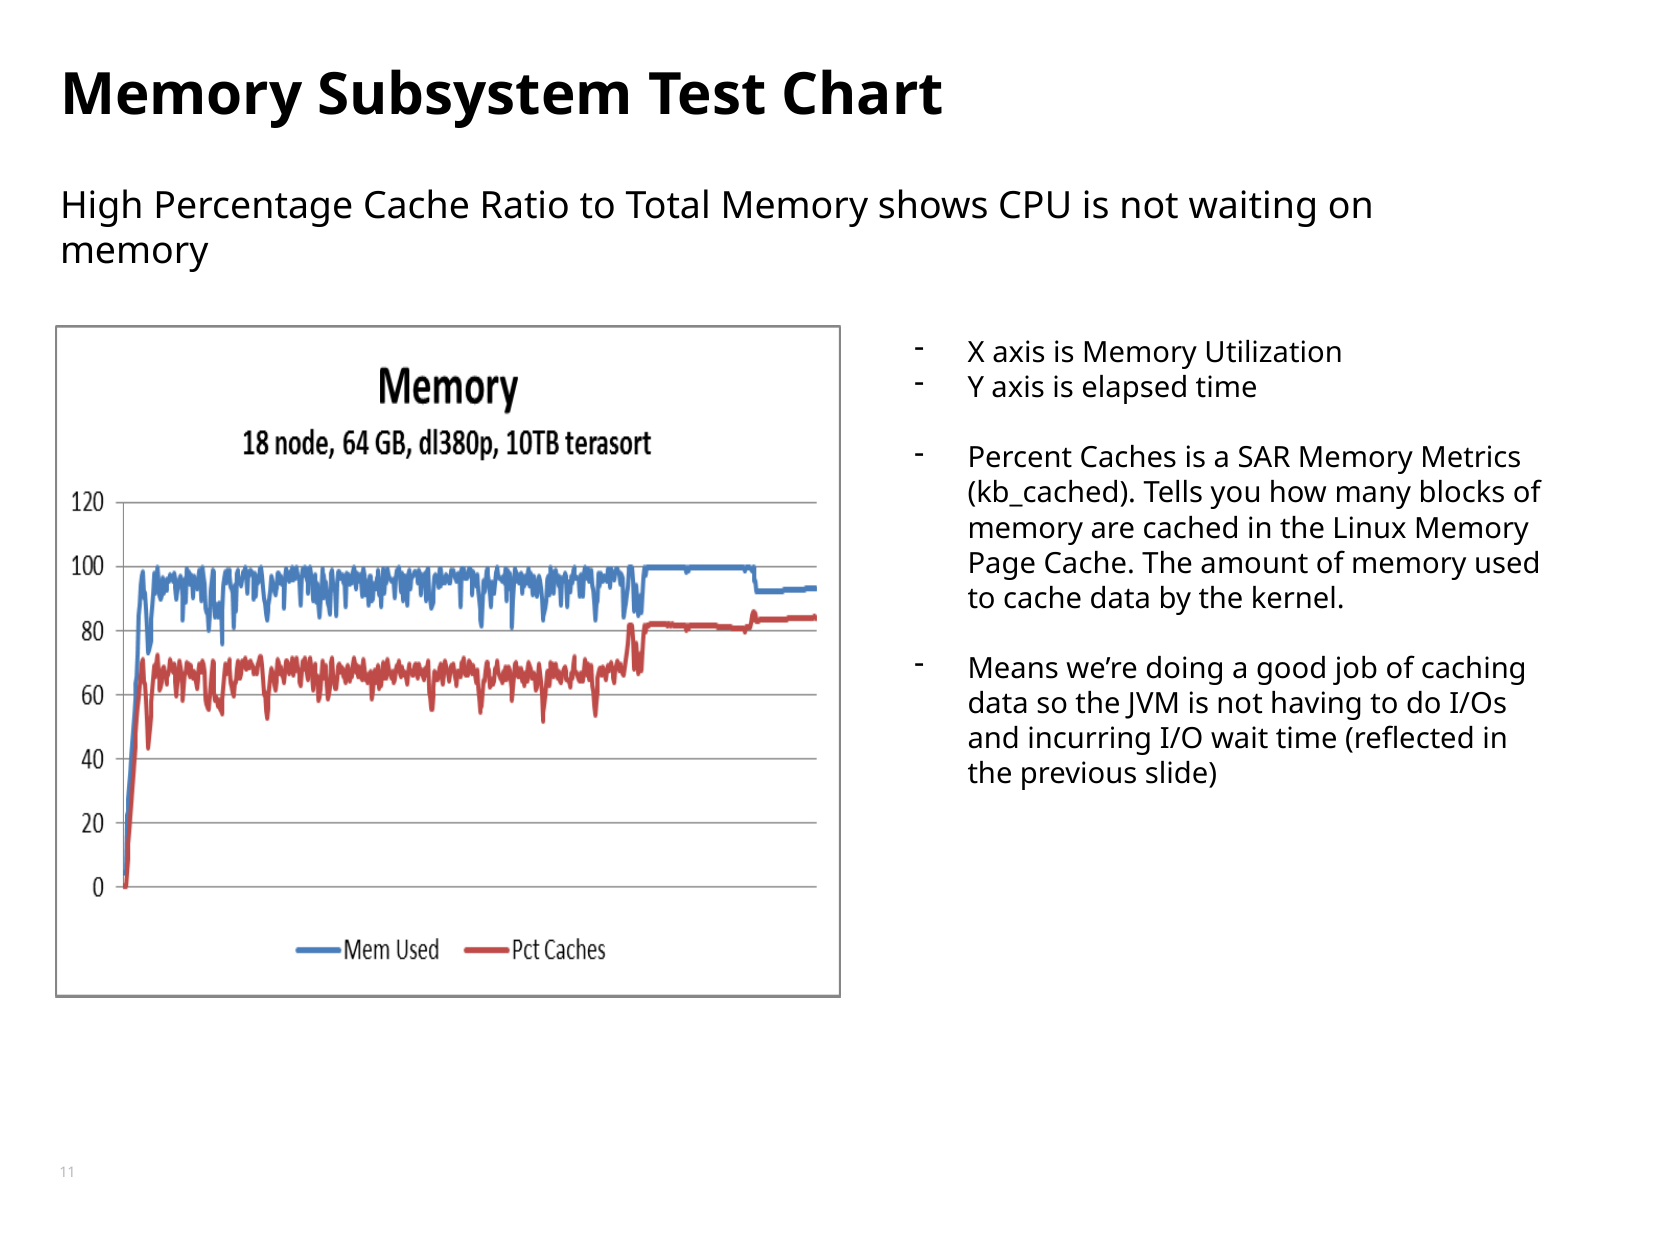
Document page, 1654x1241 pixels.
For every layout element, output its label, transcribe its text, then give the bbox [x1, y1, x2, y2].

title Memory Subsystem Test Chart [59, 56, 1528, 161]
picture [55, 325, 841, 999]
subtitle High Percentage Cache Ratio to Total Memory shows CPU is not waiting on memory [59, 181, 1528, 248]
list X axis is Memory Utilization Y axis is elapsed time Percent Caches is a SAR Memory Metrics (kb_cached). Tells you how many blocks of memory are cached in the Linux Memory Page Cache. The amount of memory used to cache data by the kernel. Means we’re doing a good job of caching data so the JVM is not having to do I/Os and incurring I/O wait time (reflected in the previous slide) [881, 326, 1570, 1068]
